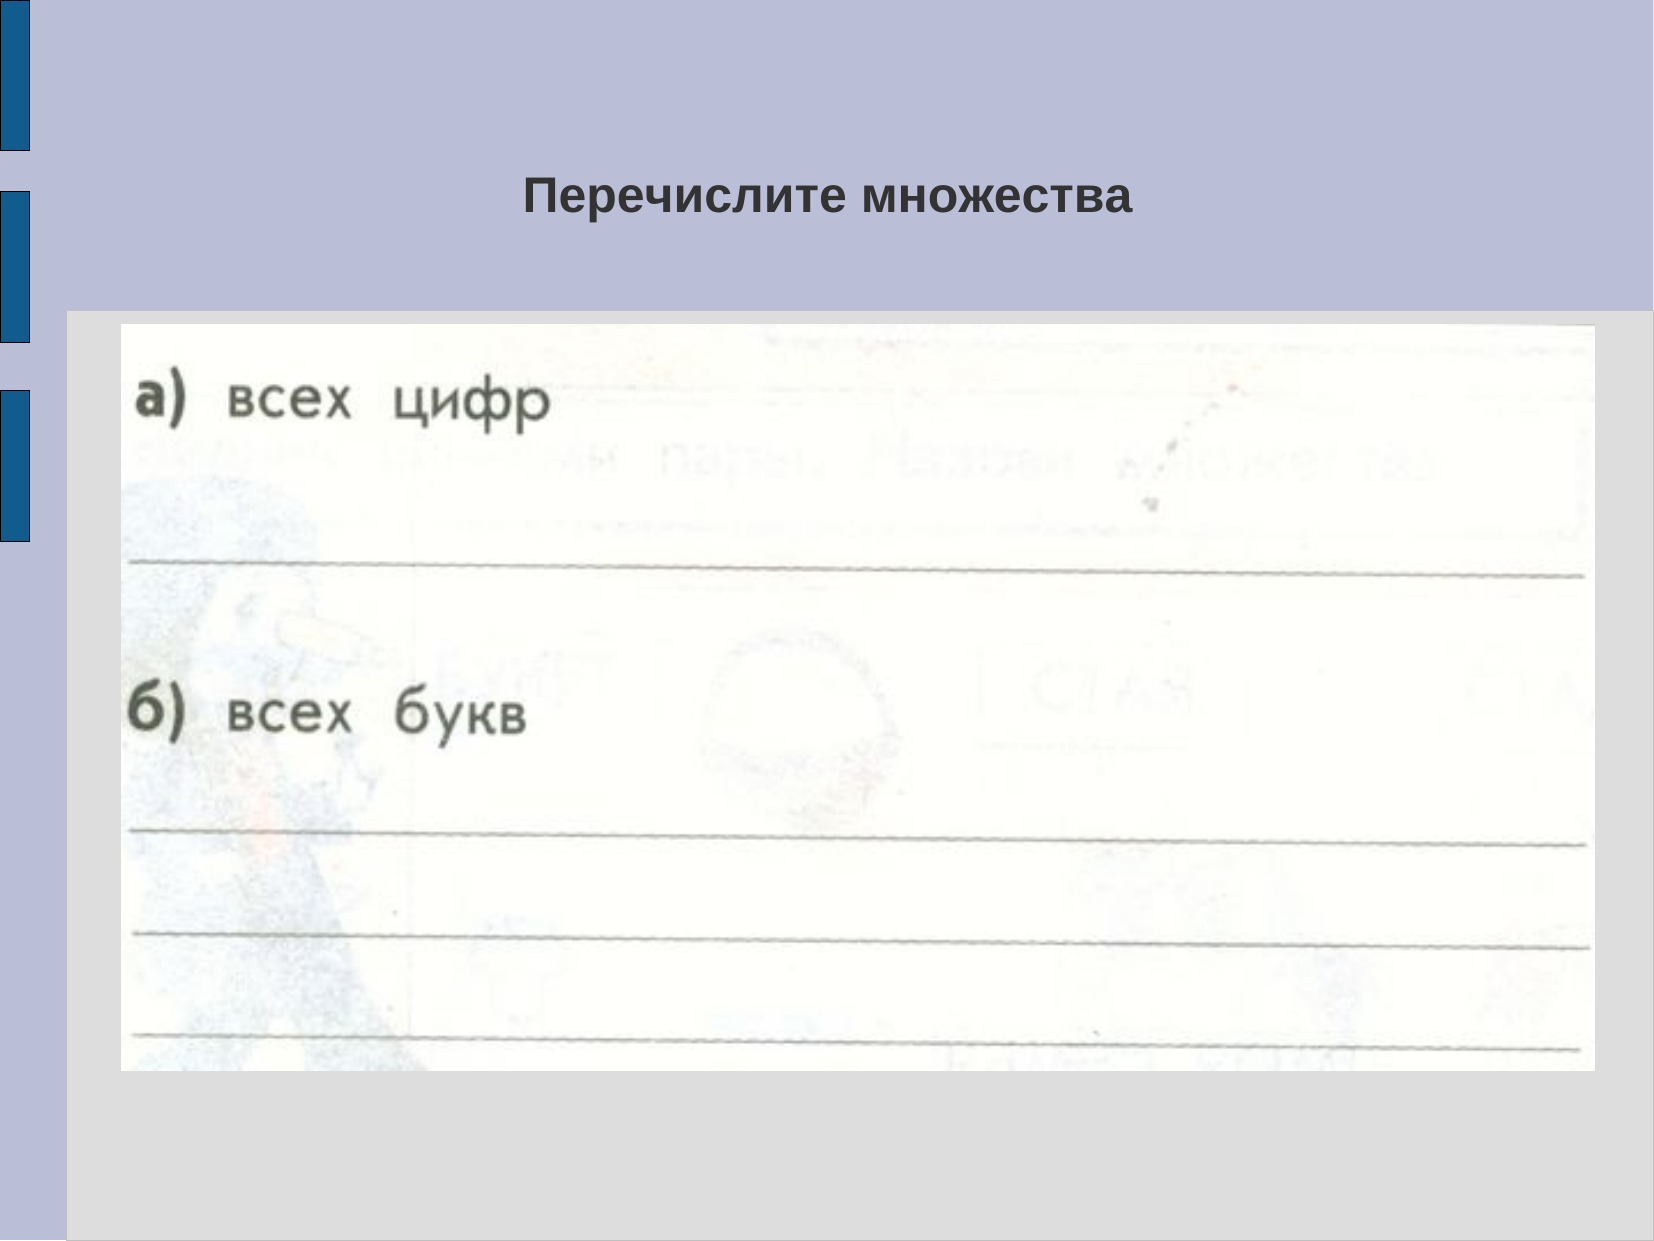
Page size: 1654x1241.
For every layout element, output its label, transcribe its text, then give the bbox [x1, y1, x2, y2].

title Перечислите множества [121, 91, 1534, 299]
picture [121, 324, 1595, 1071]
